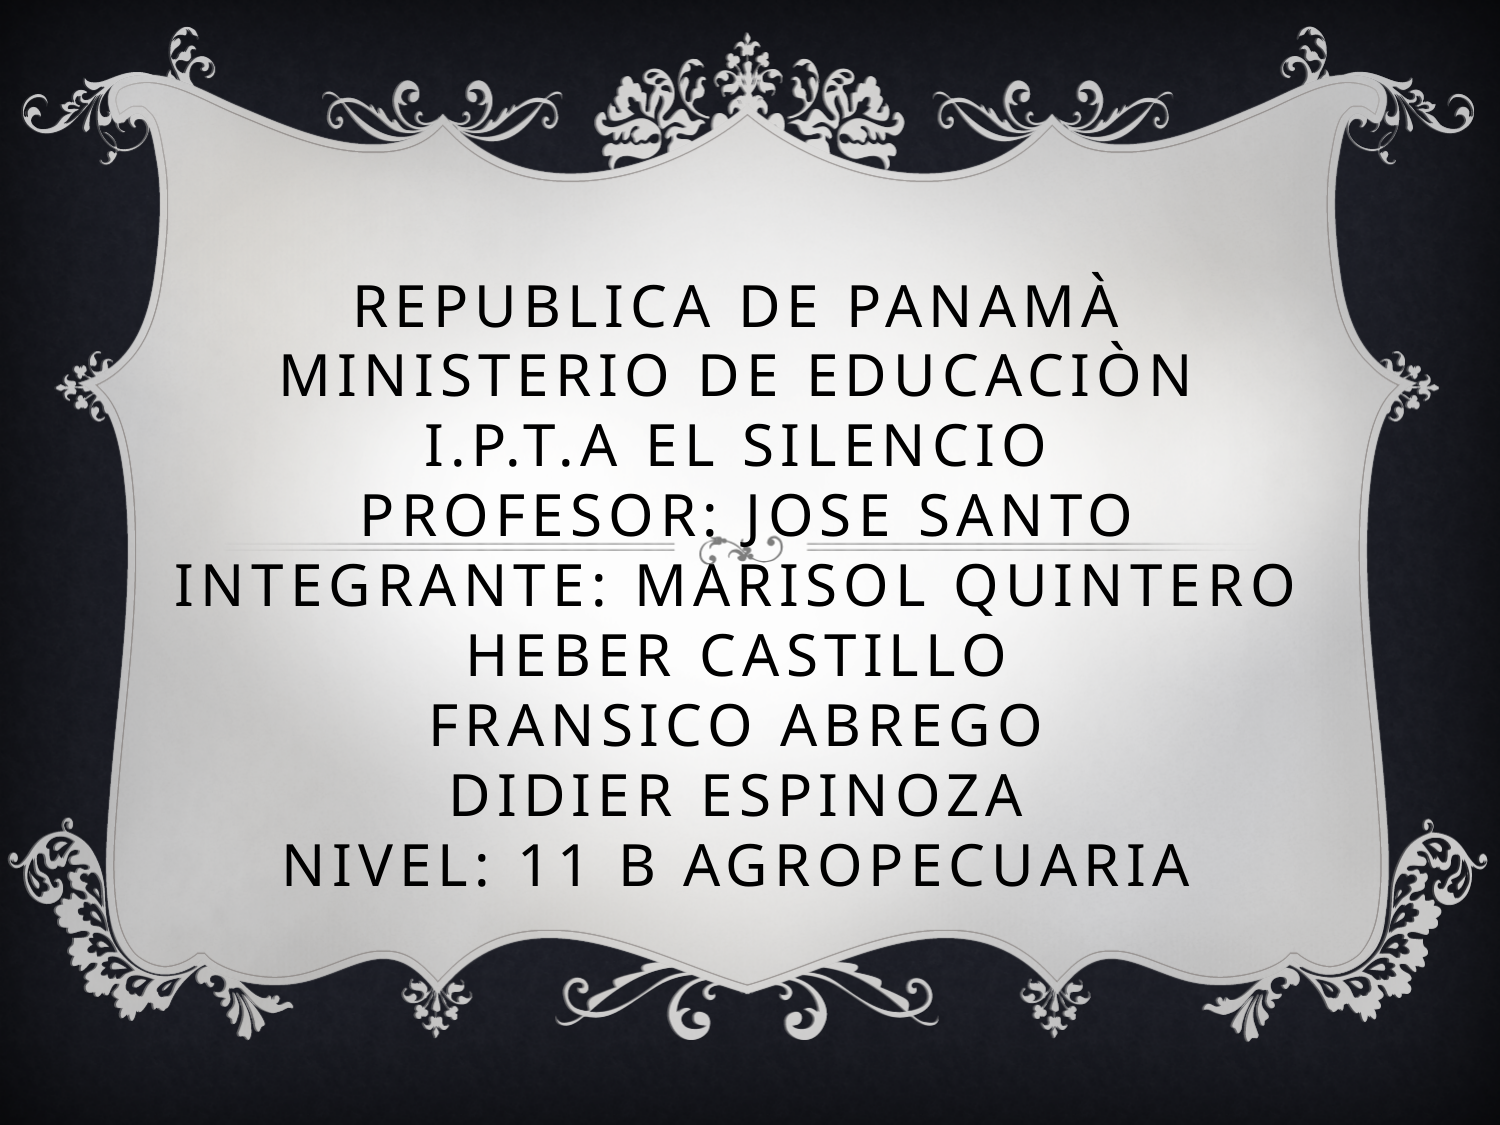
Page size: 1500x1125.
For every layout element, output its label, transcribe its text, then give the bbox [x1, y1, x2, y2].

title REPUBLICA DE PANAMÀ MINISTERIO DE EDUCACIÒN I.P.T.A EL SILENCIO PROFESOR: JOSE SANTO INTEGRANTE: MARISOL QUINTERO HEBER CASTILLO FRANSICO ABREGO DIDIER ESPINOZA NIVEL: 11 B AGROPECUARIA [112, 54, 1388, 976]
